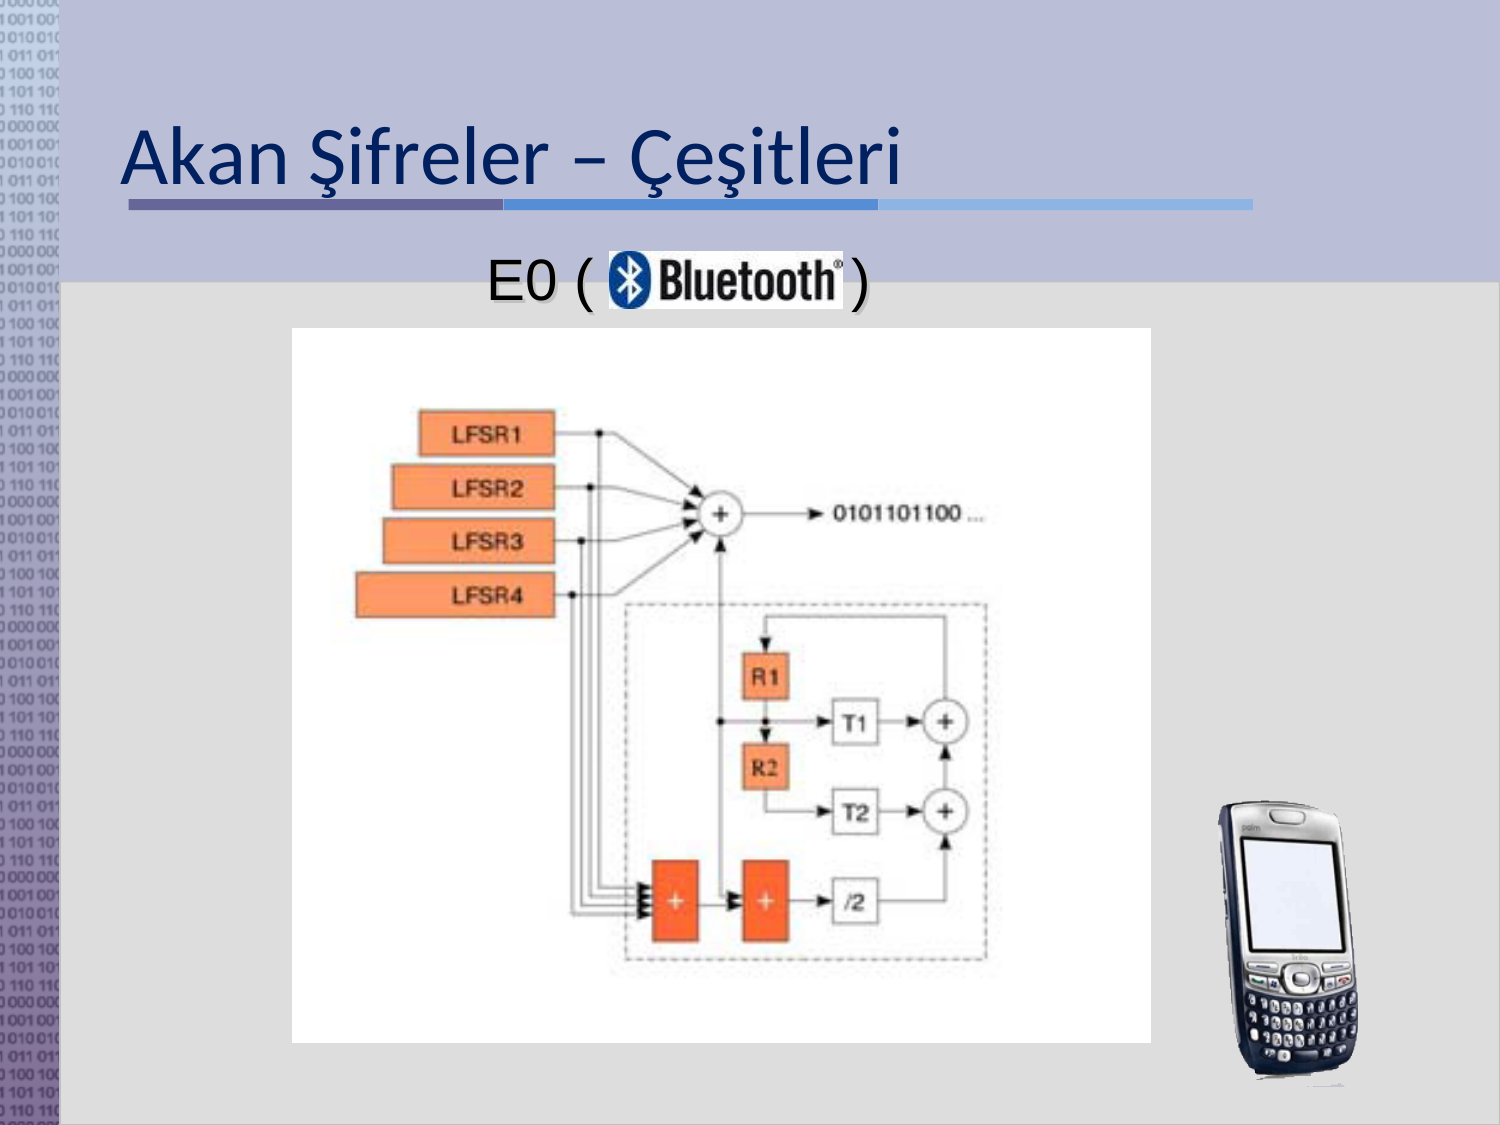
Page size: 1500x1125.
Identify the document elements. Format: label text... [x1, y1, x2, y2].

text_box Akan Şifreler – Çeşitleri [105, 93, 1219, 210]
picture [292, 328, 1151, 1043]
picture [0, 0, 60, 1125]
picture [609, 251, 843, 309]
text_box [128, 199, 1253, 211]
picture [1195, 796, 1375, 1087]
text_box E0 ( ) [328, 234, 1031, 320]
